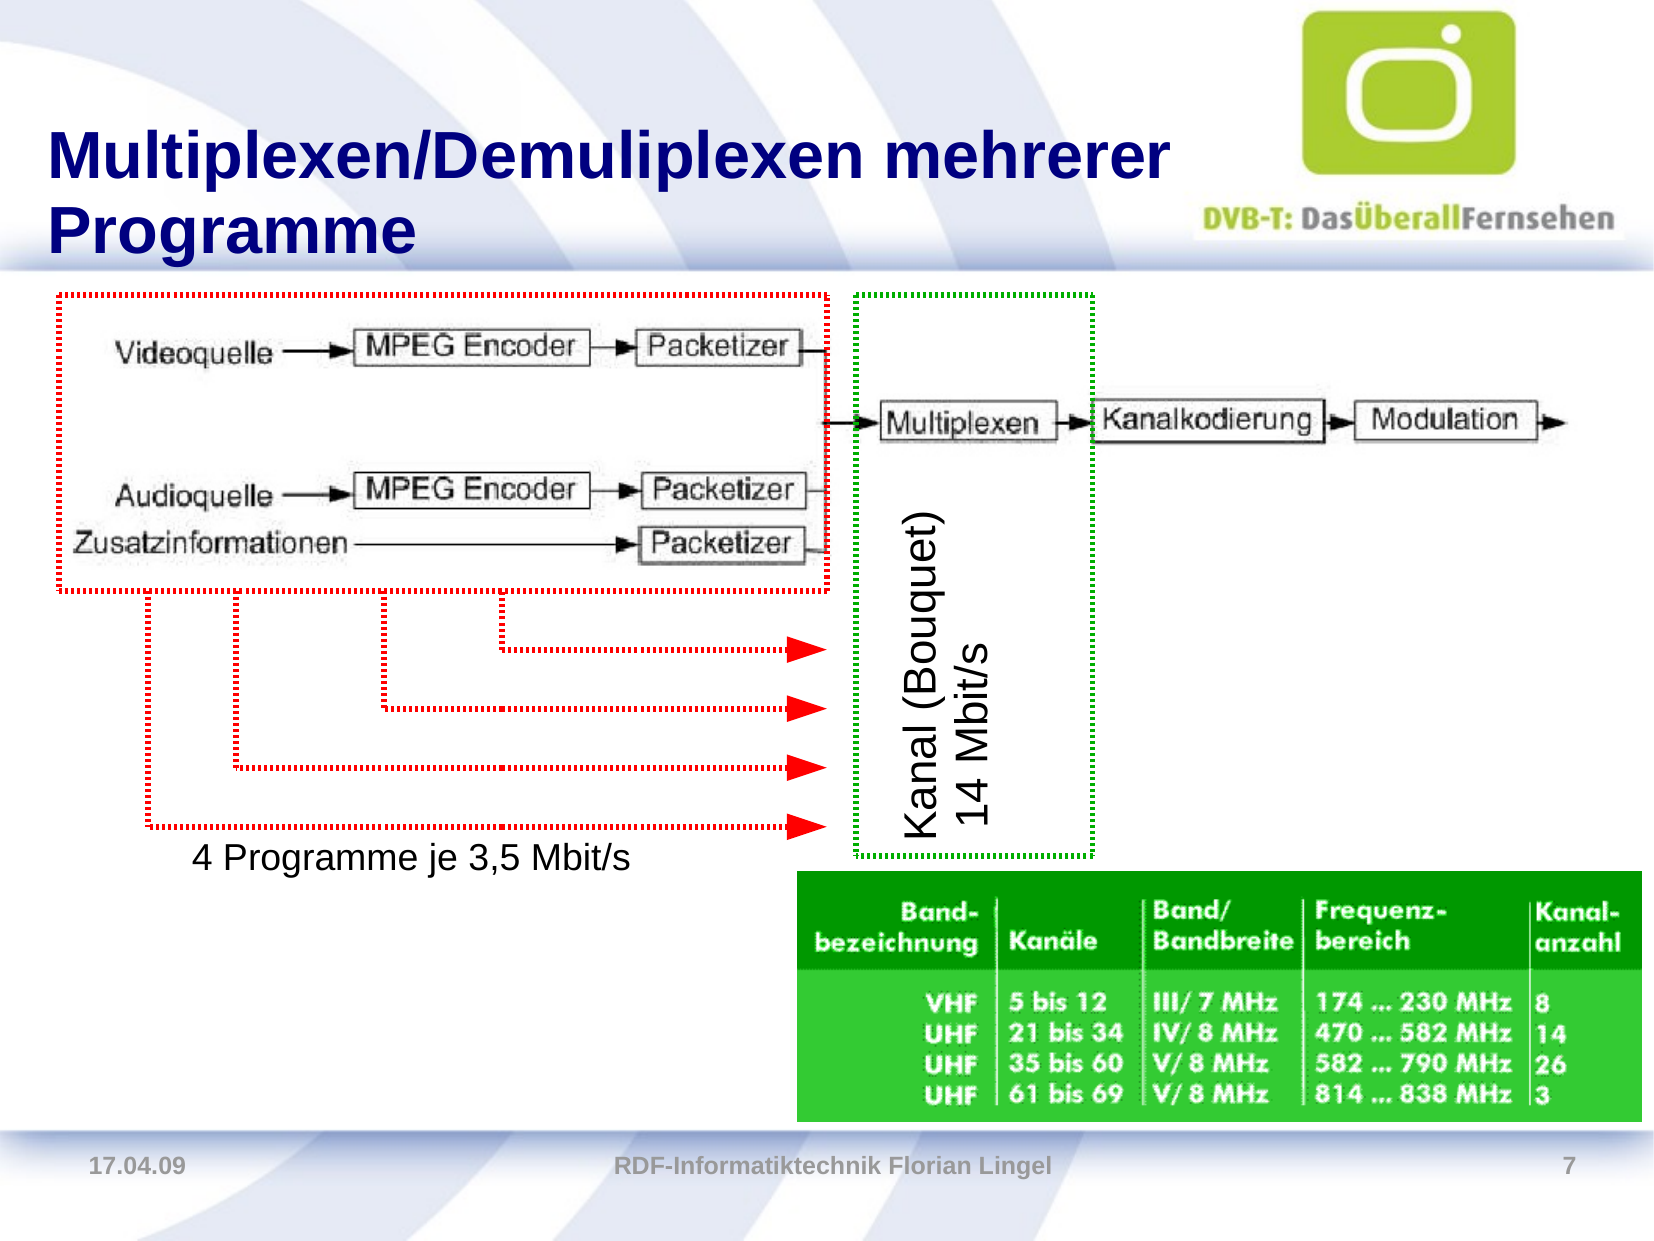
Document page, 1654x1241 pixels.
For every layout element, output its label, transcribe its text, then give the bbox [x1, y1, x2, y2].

text_box 4 Programme je 3,5 Mbit/s [177, 828, 739, 916]
text_box Kanal (Bouquet) 14 Mbit/s [885, 494, 1047, 857]
title Multiplexen/Demuliplexen mehrerer Programme [47, 118, 1182, 268]
picture [0, 0, 1654, 1241]
